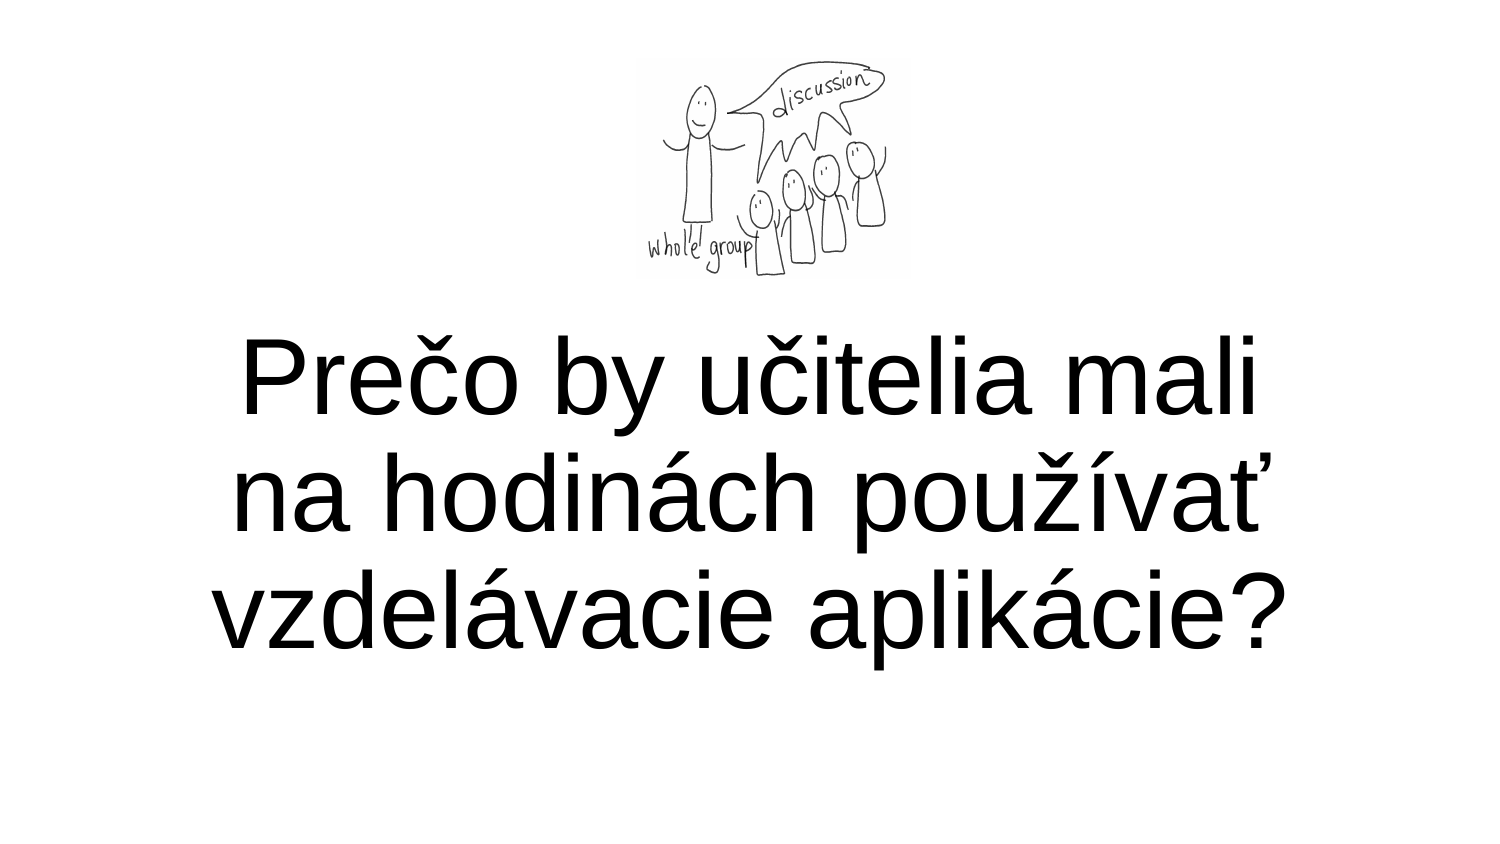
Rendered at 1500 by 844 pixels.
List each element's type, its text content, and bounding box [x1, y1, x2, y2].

picture [636, 58, 911, 280]
title Prečo by učitelia mali na hodinách používať vzdelávacie aplikácie? [187, 138, 1313, 678]
